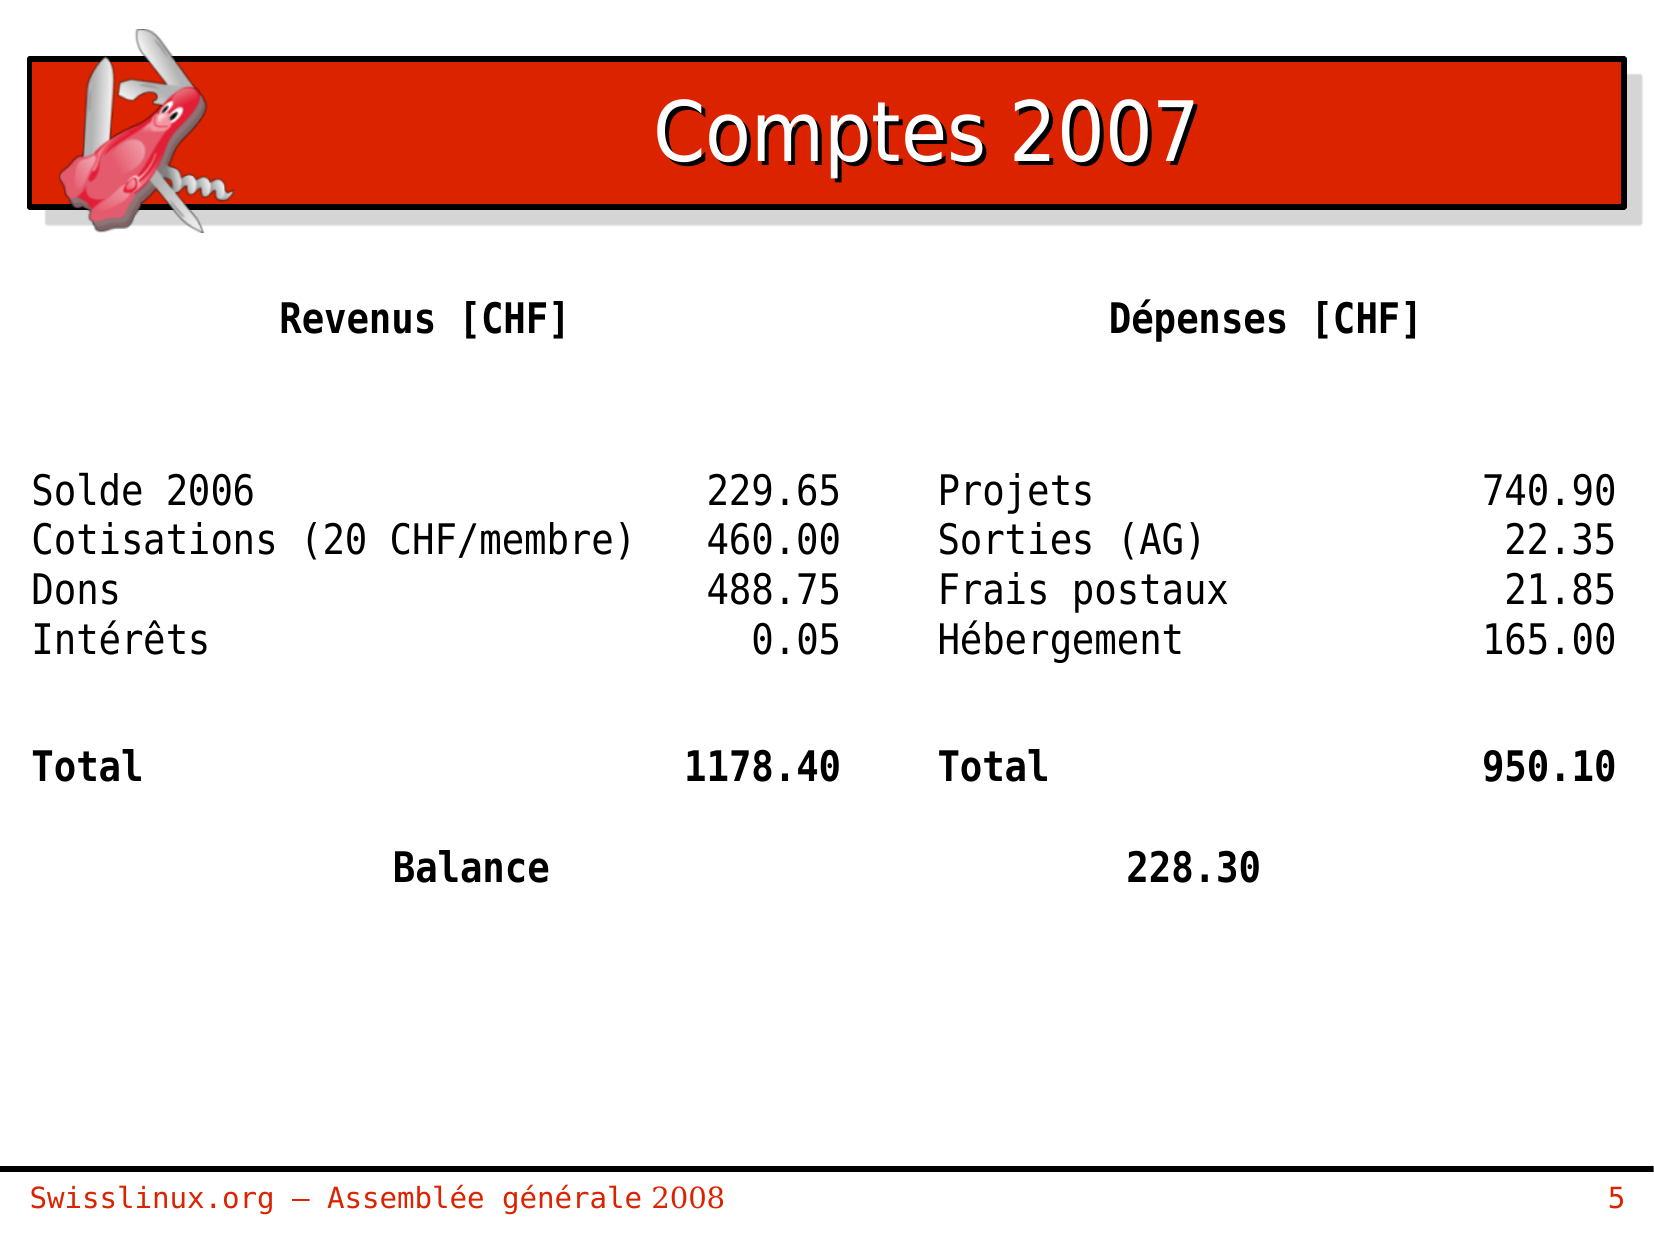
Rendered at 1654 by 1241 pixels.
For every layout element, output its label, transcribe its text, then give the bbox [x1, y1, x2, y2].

title Comptes 2007 [259, 84, 1595, 182]
picture [59, 29, 234, 233]
chart [29, 295, 1621, 1124]
